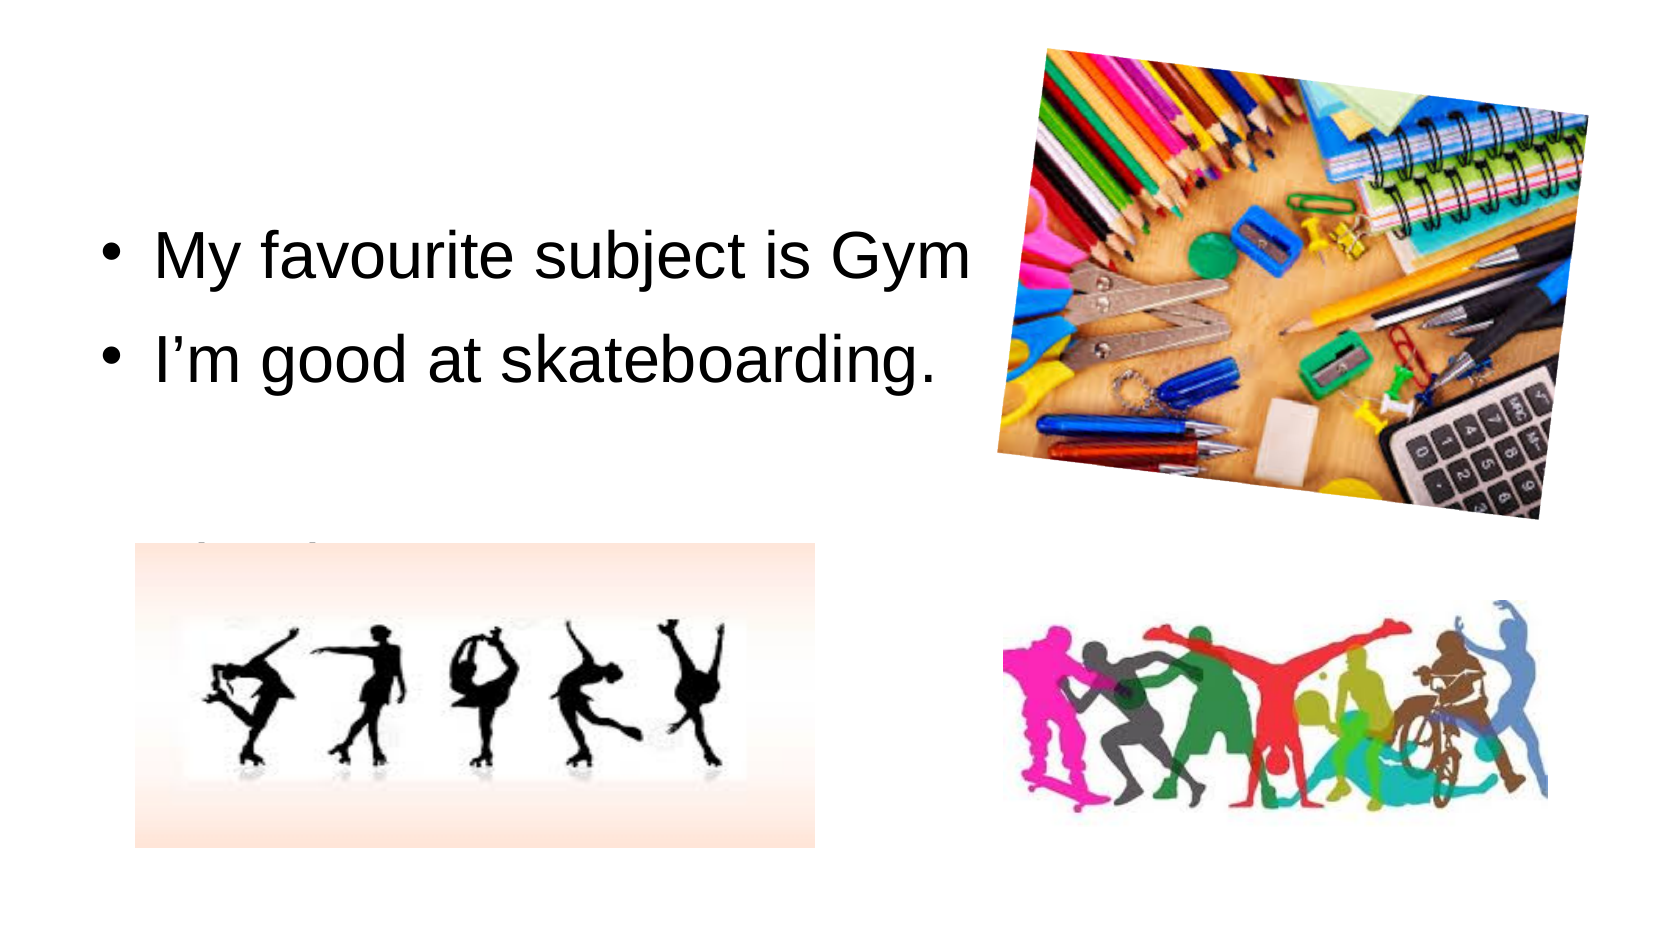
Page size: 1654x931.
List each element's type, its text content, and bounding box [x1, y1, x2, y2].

text_box My favourite subject is Gym I’m good at skateboarding. Thanks [82, 217, 1571, 757]
picture [1003, 600, 1548, 827]
picture [996, 47, 1589, 520]
picture [135, 543, 815, 848]
